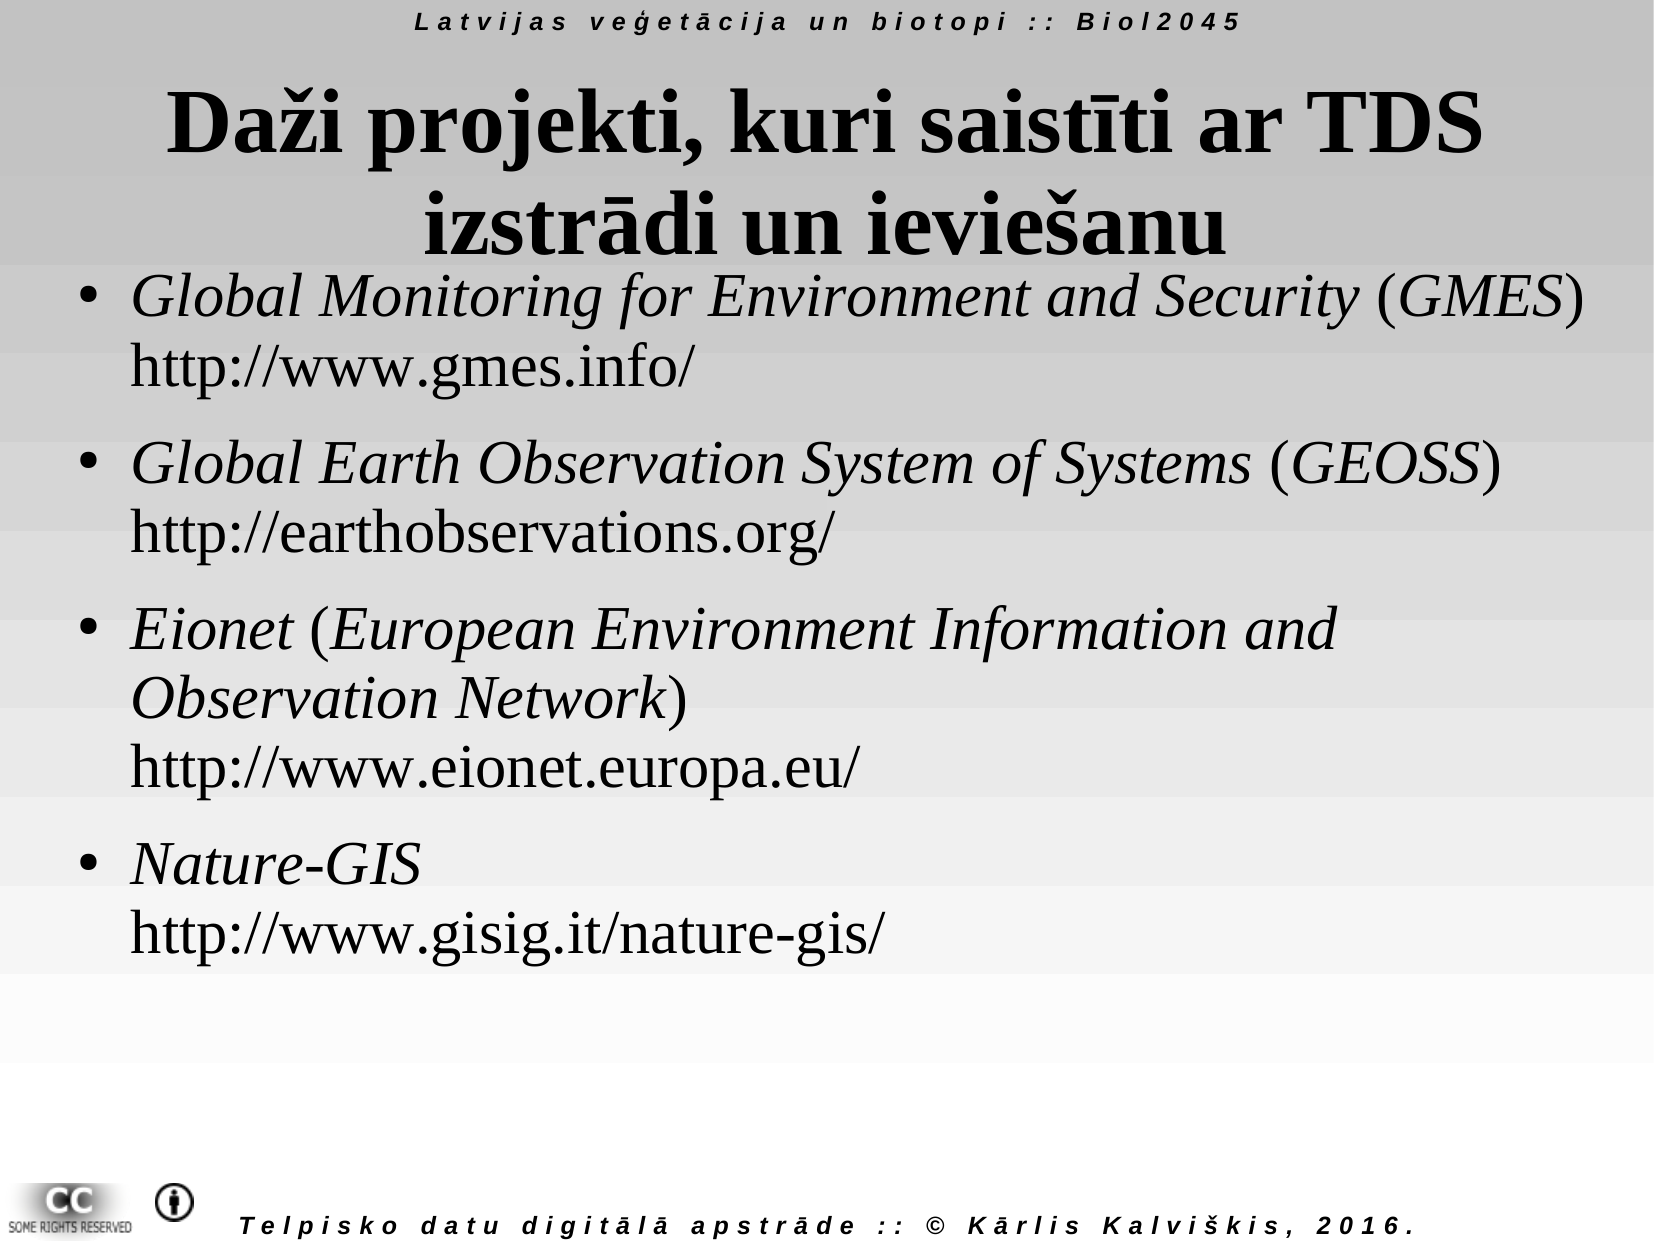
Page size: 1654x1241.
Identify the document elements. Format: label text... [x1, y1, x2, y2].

list Global Monitoring for Environment and Security (GMES) http://www.gmes.info/ Global Earth Observation System of Systems (GEOSS) http://earthobservations.org/ Eionet (European Environment Information and Observation Network) http://www.eionet.europa.eu/ Nature-GIS http://www.gisig.it/nature-gis/ [59, 261, 1596, 1175]
picture [0, 0, 1654, 1241]
title Daži projekti, kuri saistīti ar TDS izstrādi un ieviešanu [29, 49, 1625, 296]
